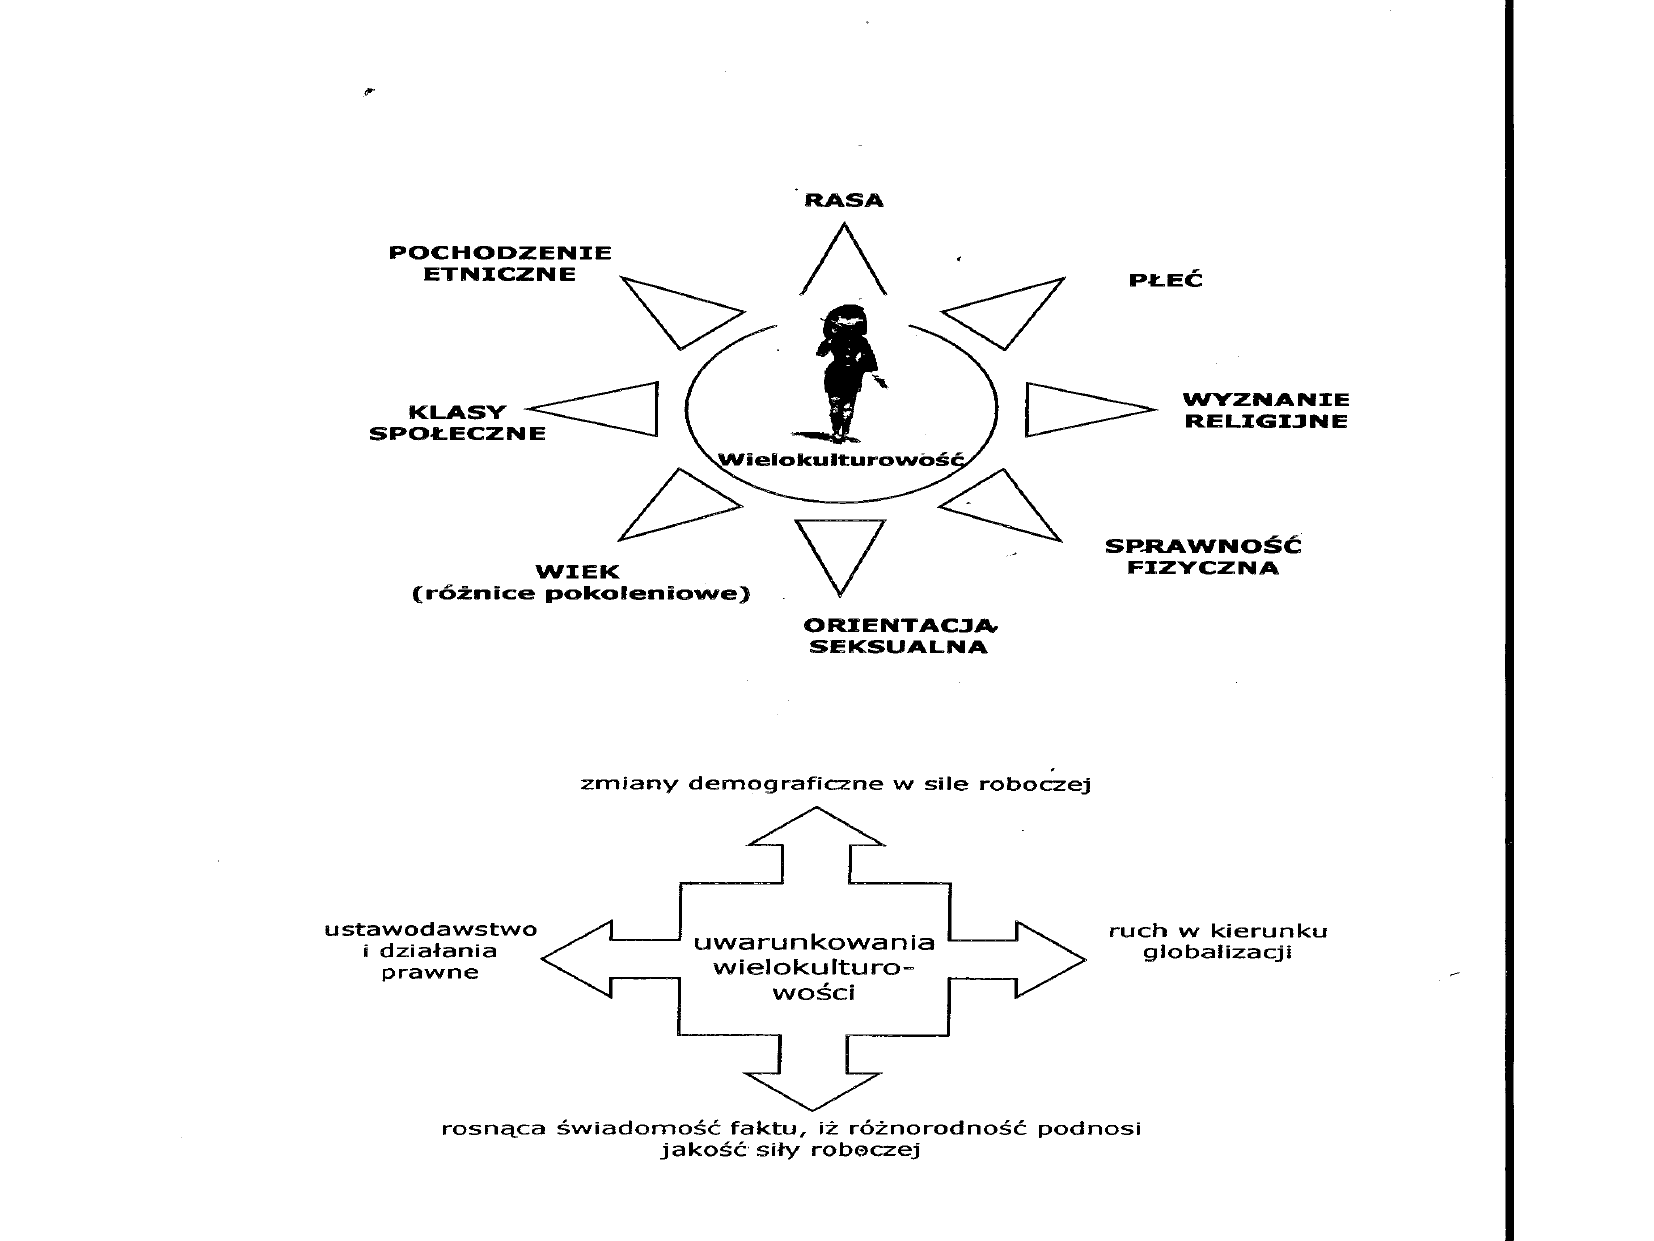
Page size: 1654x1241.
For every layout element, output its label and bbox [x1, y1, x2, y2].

picture [139, 0, 1514, 1241]
